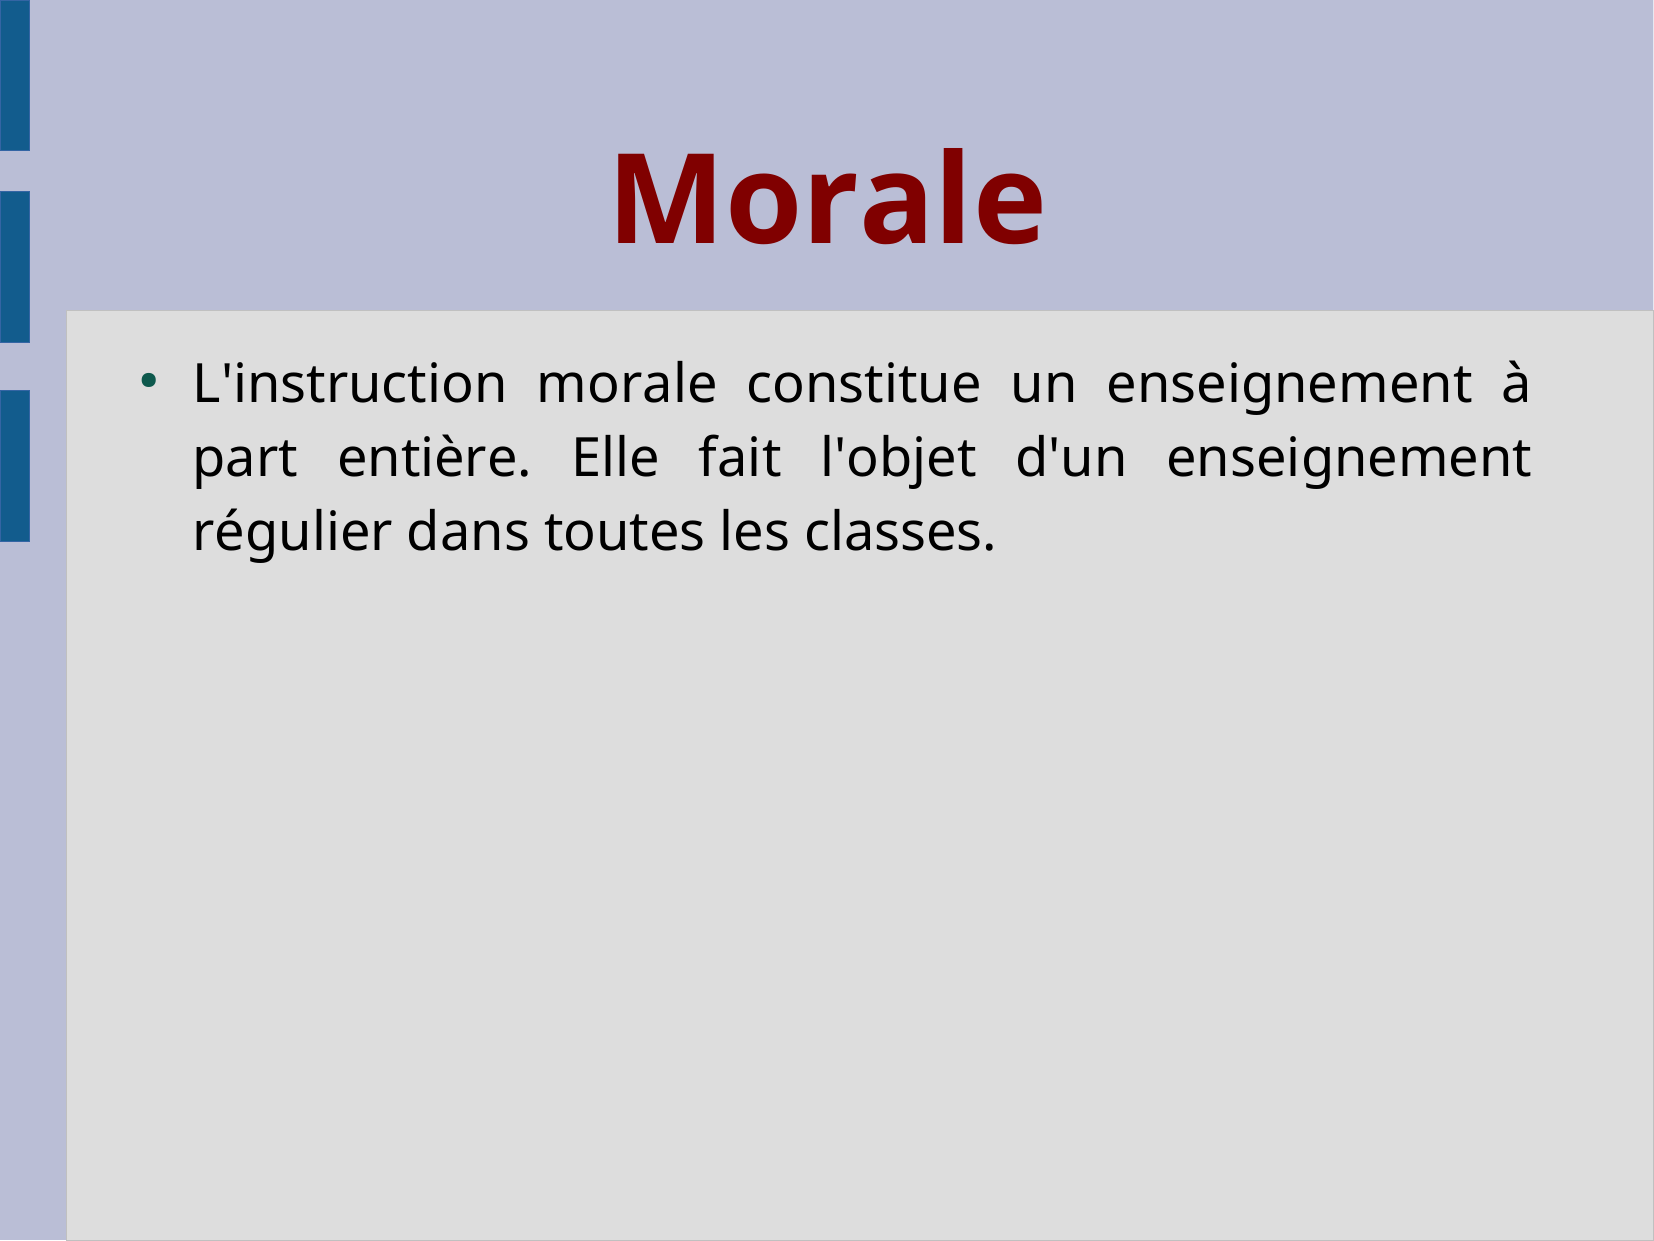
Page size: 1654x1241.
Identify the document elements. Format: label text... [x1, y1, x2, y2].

title Morale [121, 91, 1534, 299]
list L'instruction morale constitue un enseignement à part entière. Elle fait l'objet d'un enseignement régulier dans toutes les classes. [121, 344, 1534, 1127]
